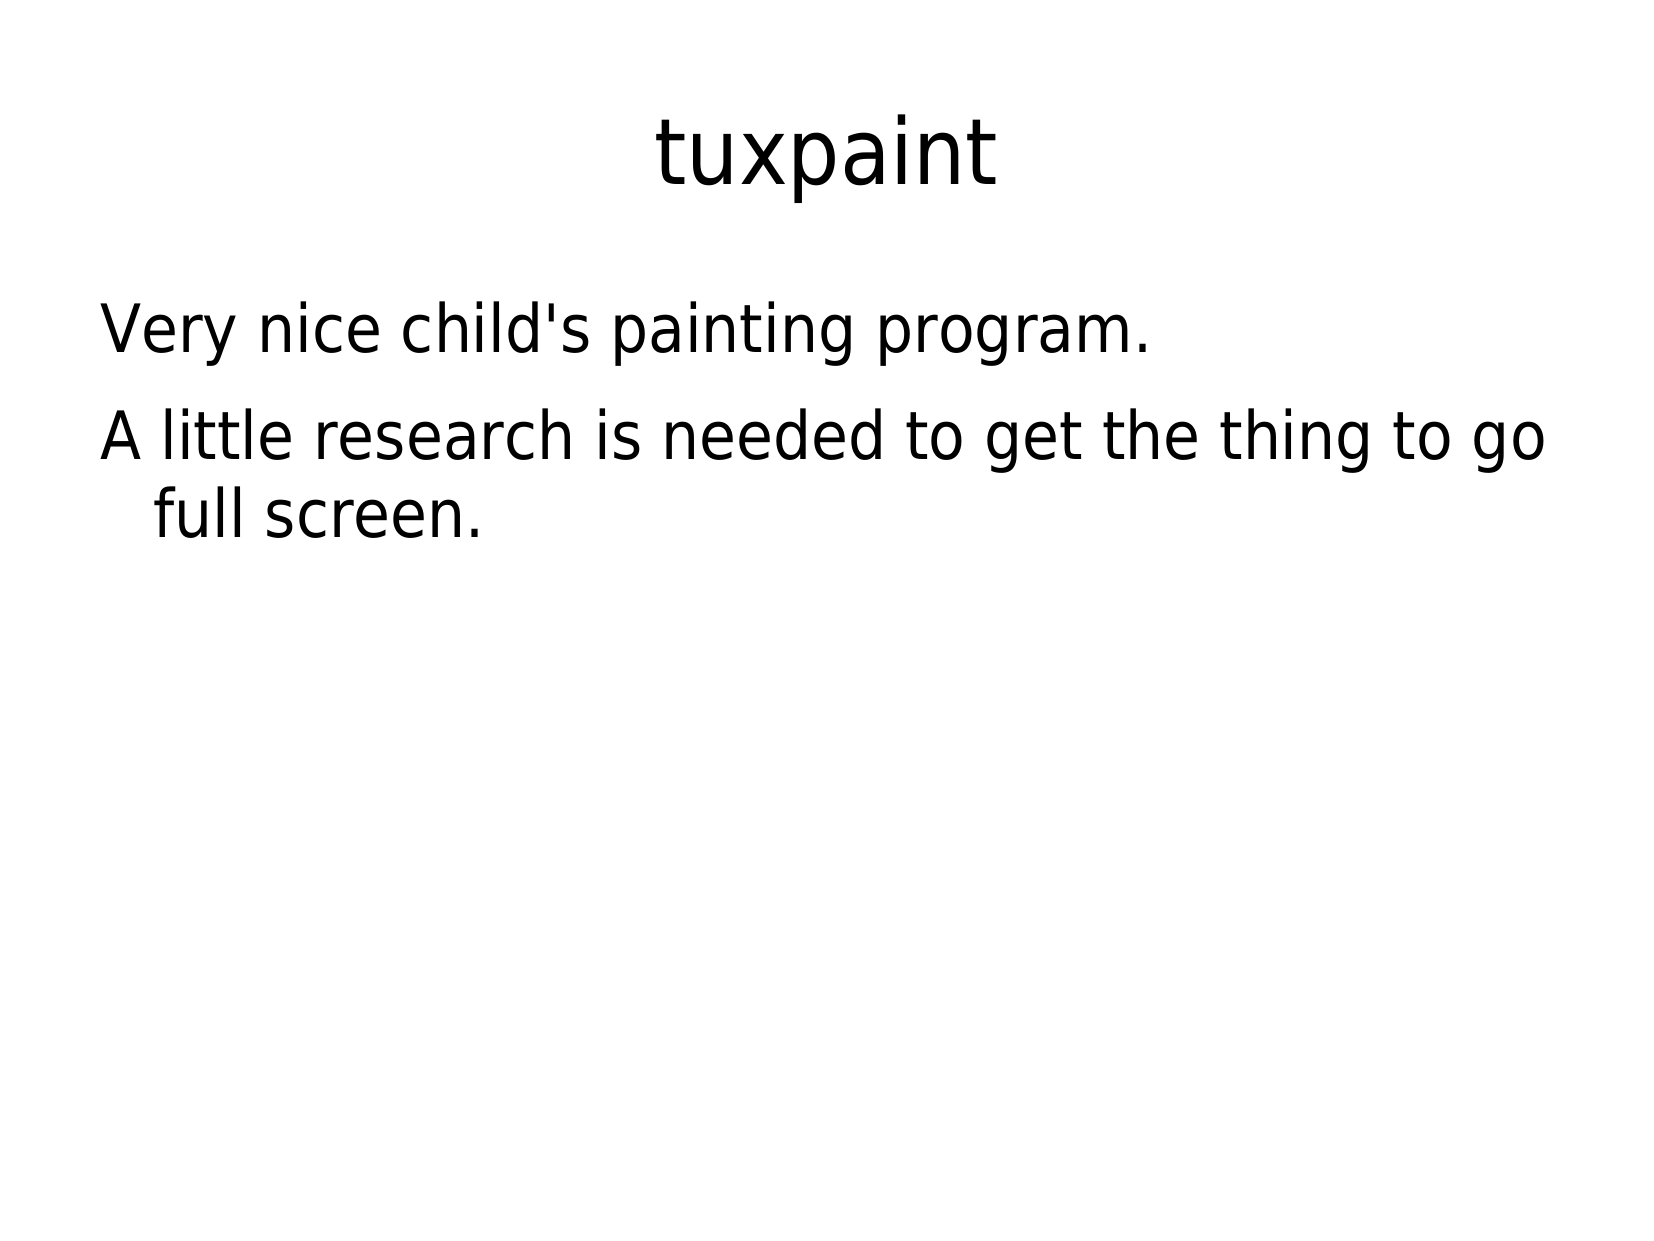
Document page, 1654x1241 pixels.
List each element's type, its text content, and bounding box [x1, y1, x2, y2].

list Very nice child's painting program. A little research is needed to get the thing to go full screen. [82, 290, 1571, 1109]
title tuxpaint [82, 49, 1571, 257]
